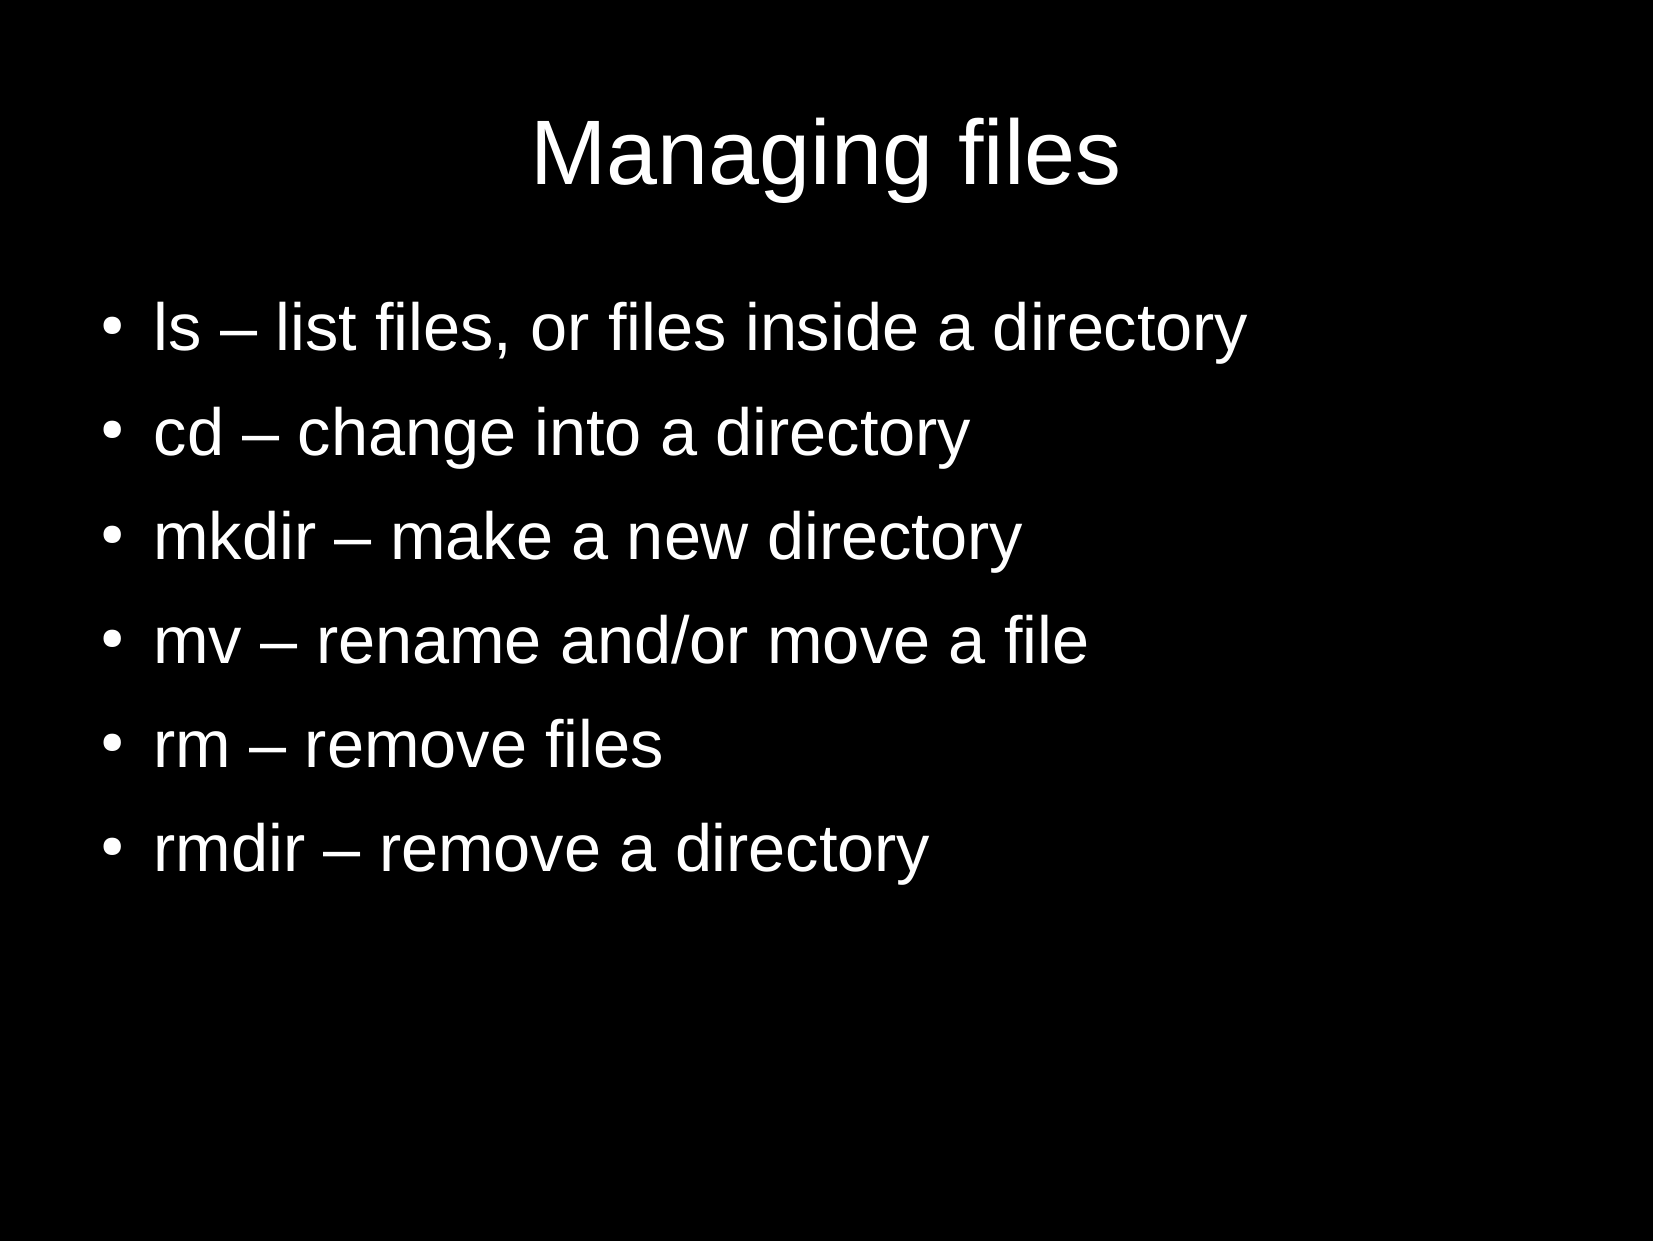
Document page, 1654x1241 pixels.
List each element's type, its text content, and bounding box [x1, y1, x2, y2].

title Managing files [82, 49, 1571, 257]
list ls – list files, or files inside a directory cd – change into a directory mkdir – make a new directory mv – rename and/or move a file rm – remove files rmdir – remove a directory [82, 290, 1538, 1010]
